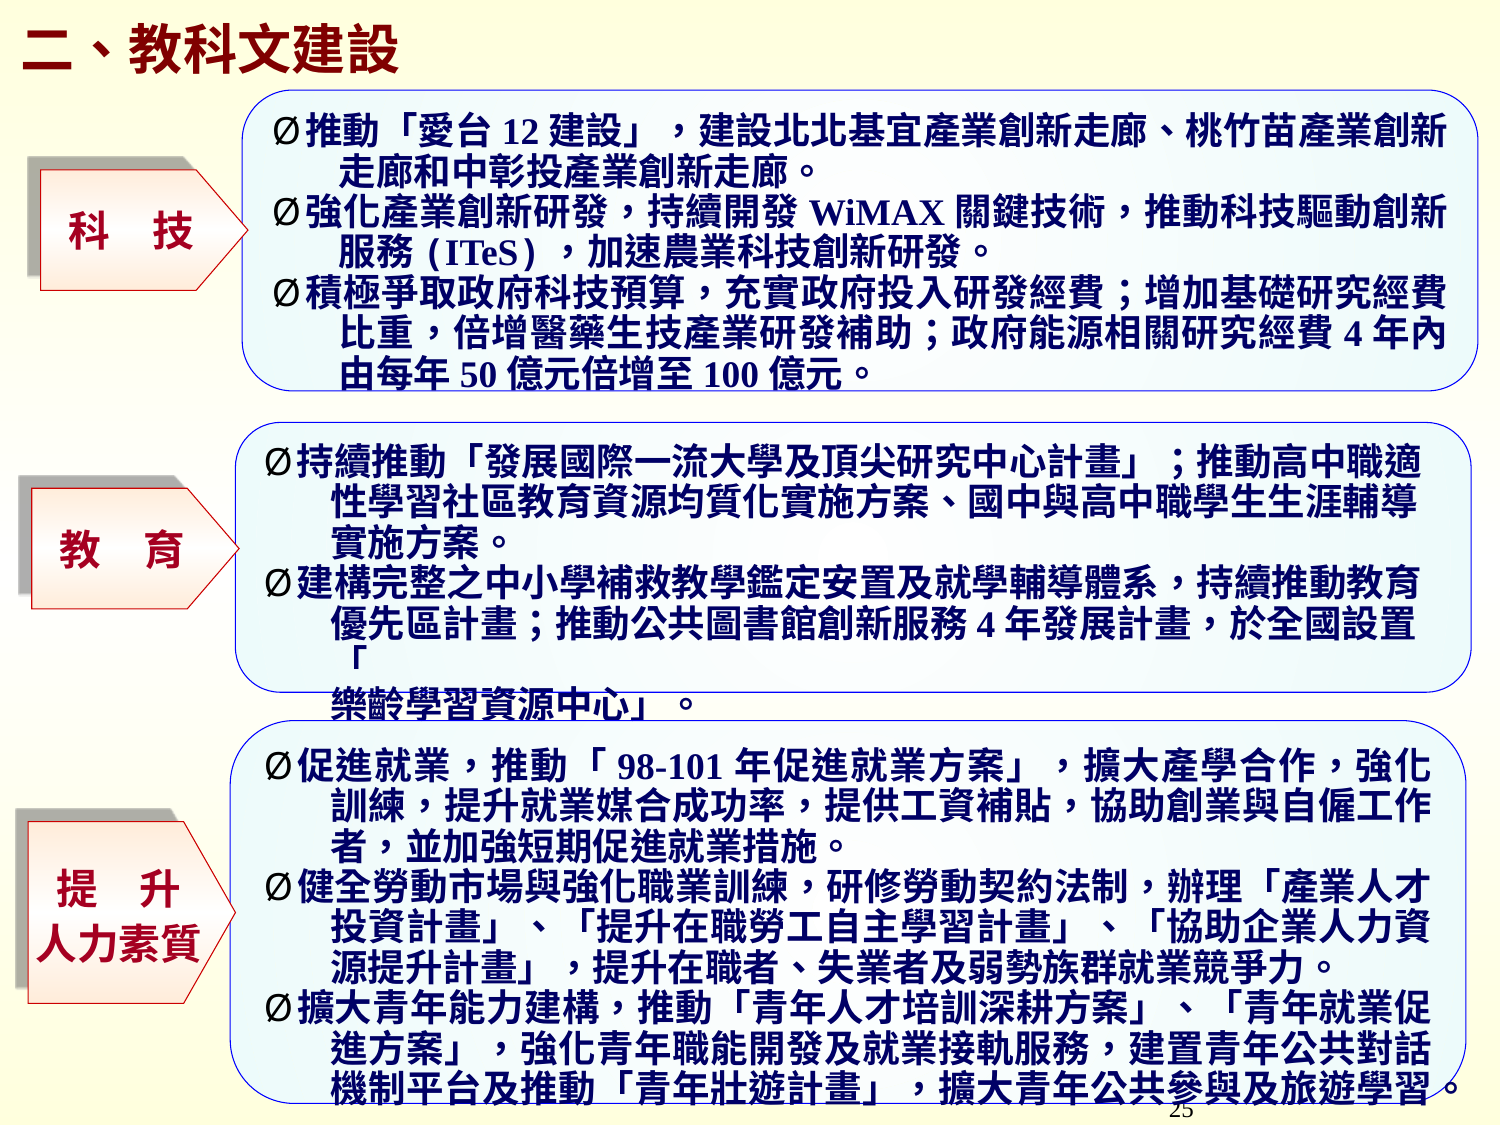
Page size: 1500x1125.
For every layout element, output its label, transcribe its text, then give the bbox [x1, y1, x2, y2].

text_box 持續推動「發展國際一流大學及頂尖研究中心計畫」；推動高中職適性學習社區教育資源均質化實施方案、國中與高中職學生生涯輔導實施方案。 建構完整之中小學補救教學鑑定安置及就學輔導體系，持續推動教育優先區計畫；推動公共圖書館創新服務4年發展計畫，於全國設置「 樂齡學習資源中心」。 [235, 422, 1472, 693]
text_box 提 升 人力素質 [28, 821, 236, 1004]
text_box 推動「愛台12建設」，建設北北基宜產業創新走廊、桃竹苗產業創新走廊和中彰投產業創新走廊。 強化產業創新研發，持續開發WiMAX關鍵技術，推動科技驅動創新服務(ITeS)，加速農業科技創新研發。 積極爭取政府科技預算，充實政府投入研發經費；增加基礎研究經費比重，倍增醫藥生技產業研發補助；政府能源相關研究經費4年內由每年50億元倍增至100億元。 [242, 90, 1478, 391]
text_box [1153, 1055, 1500, 1125]
text_box 科 技 [40, 169, 248, 291]
text_box 教 育 [31, 488, 240, 609]
text_box 促進就業，推動「98-101年促進就業方案」，擴大產學合作，強化訓練，提升就業媒合成功率，提供工資補貼，協助創業與自僱工作者，並加強短期促進就業措施。 健全勞動市場與強化職業訓練，研修勞動契約法制，辦理「產業人才投資計畫」、「提升在職勞工自主學習計畫」、「協助企業人力資源提升計畫」，提升在職者、失業者及弱勢族群就業競爭力。 擴大青年能力建構，推動「青年人才培訓深耕方案」、「青年就業促進方案」，強化青年職能開發及就業接軌服務，建置青年公共對話機制平台及推動「青年壯遊計畫」，擴大青年公共參與及旅遊學習。 [230, 720, 1466, 1104]
text_box [1447, 1084, 1454, 1091]
text_box 二、教科文建設 [5, 7, 1034, 88]
